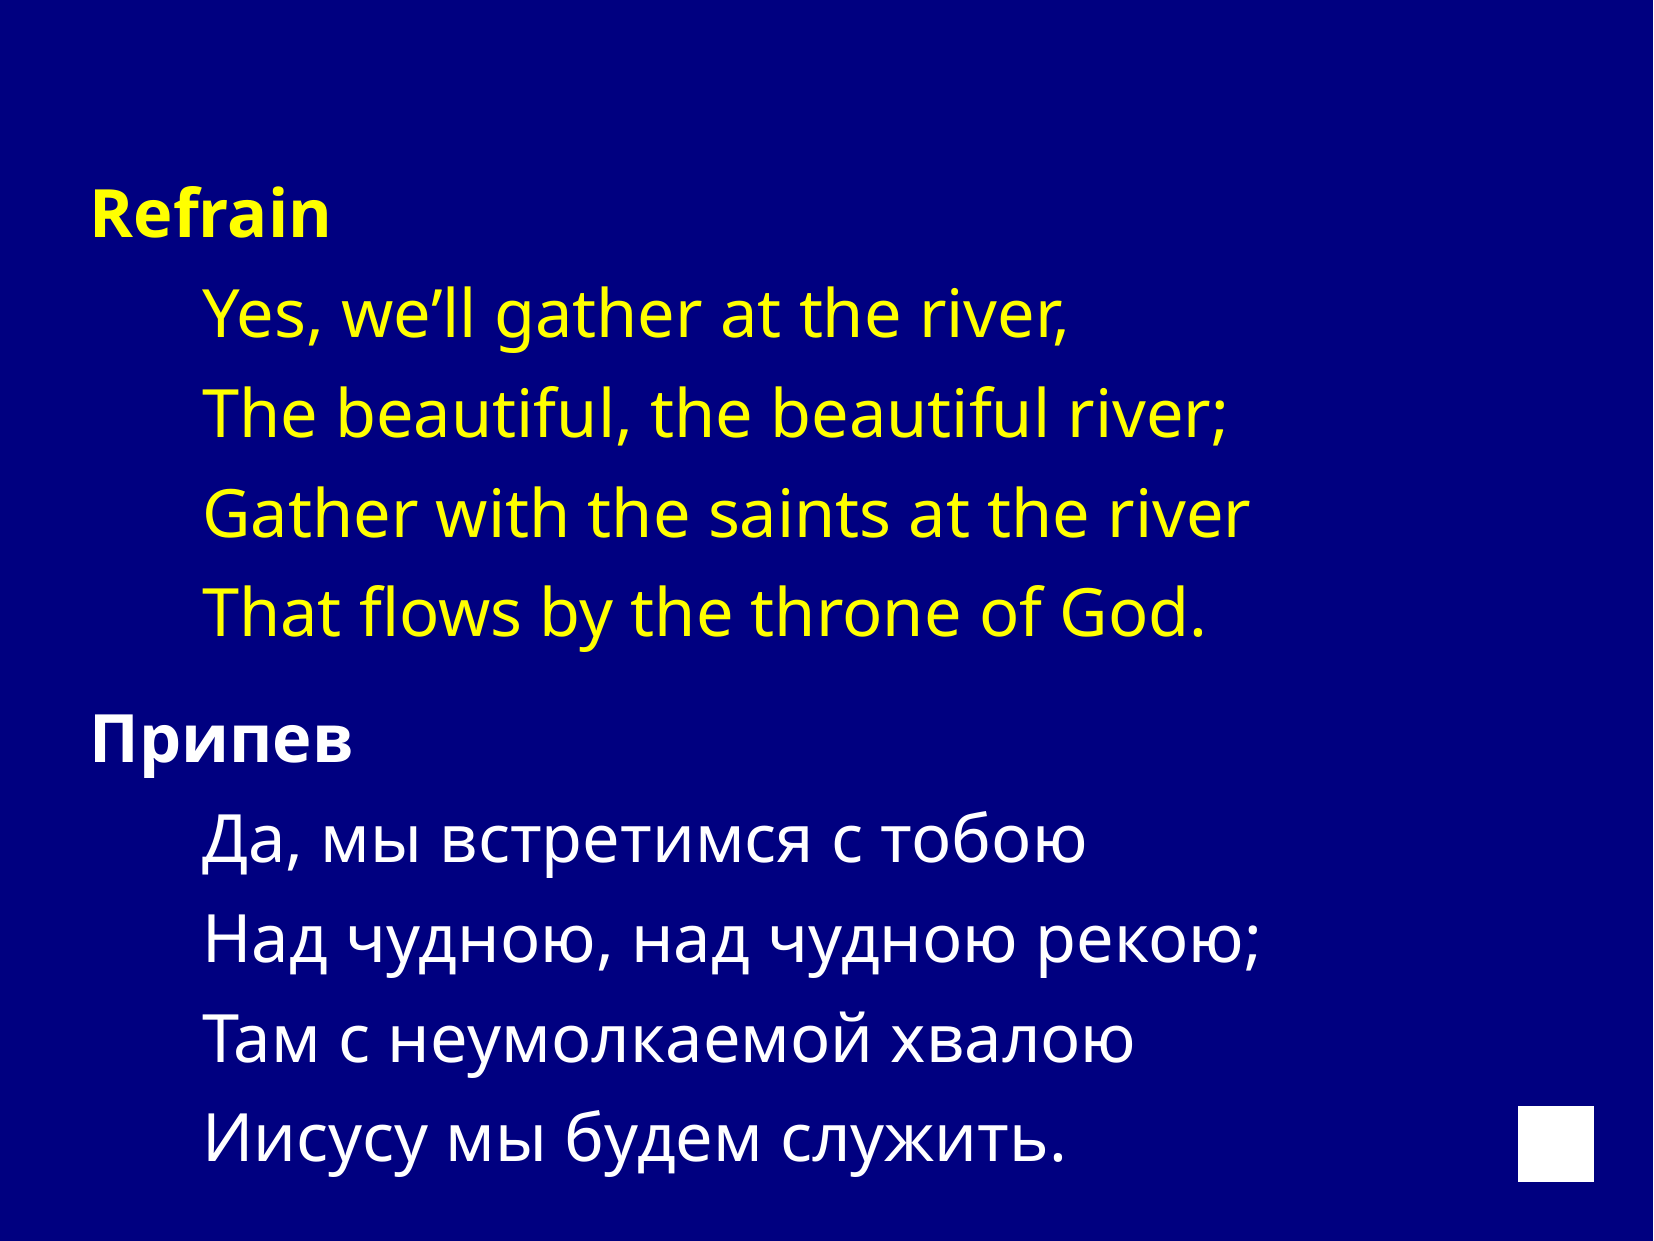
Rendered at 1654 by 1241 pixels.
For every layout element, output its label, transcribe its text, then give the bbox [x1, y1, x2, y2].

text_box [1518, 1106, 1594, 1182]
text_box Refrain Yes, we’ll gather at the river, The beautiful, the beautiful river; Gather with the saints at the river That flows by the throne of God. [75, 150, 1576, 638]
text_box Припев Да, мы встретимся с тобою Над чудною, над чудною рекою; Там с неумолкаемой хвалою Иисусу мы будем служить. [75, 675, 1576, 1163]
